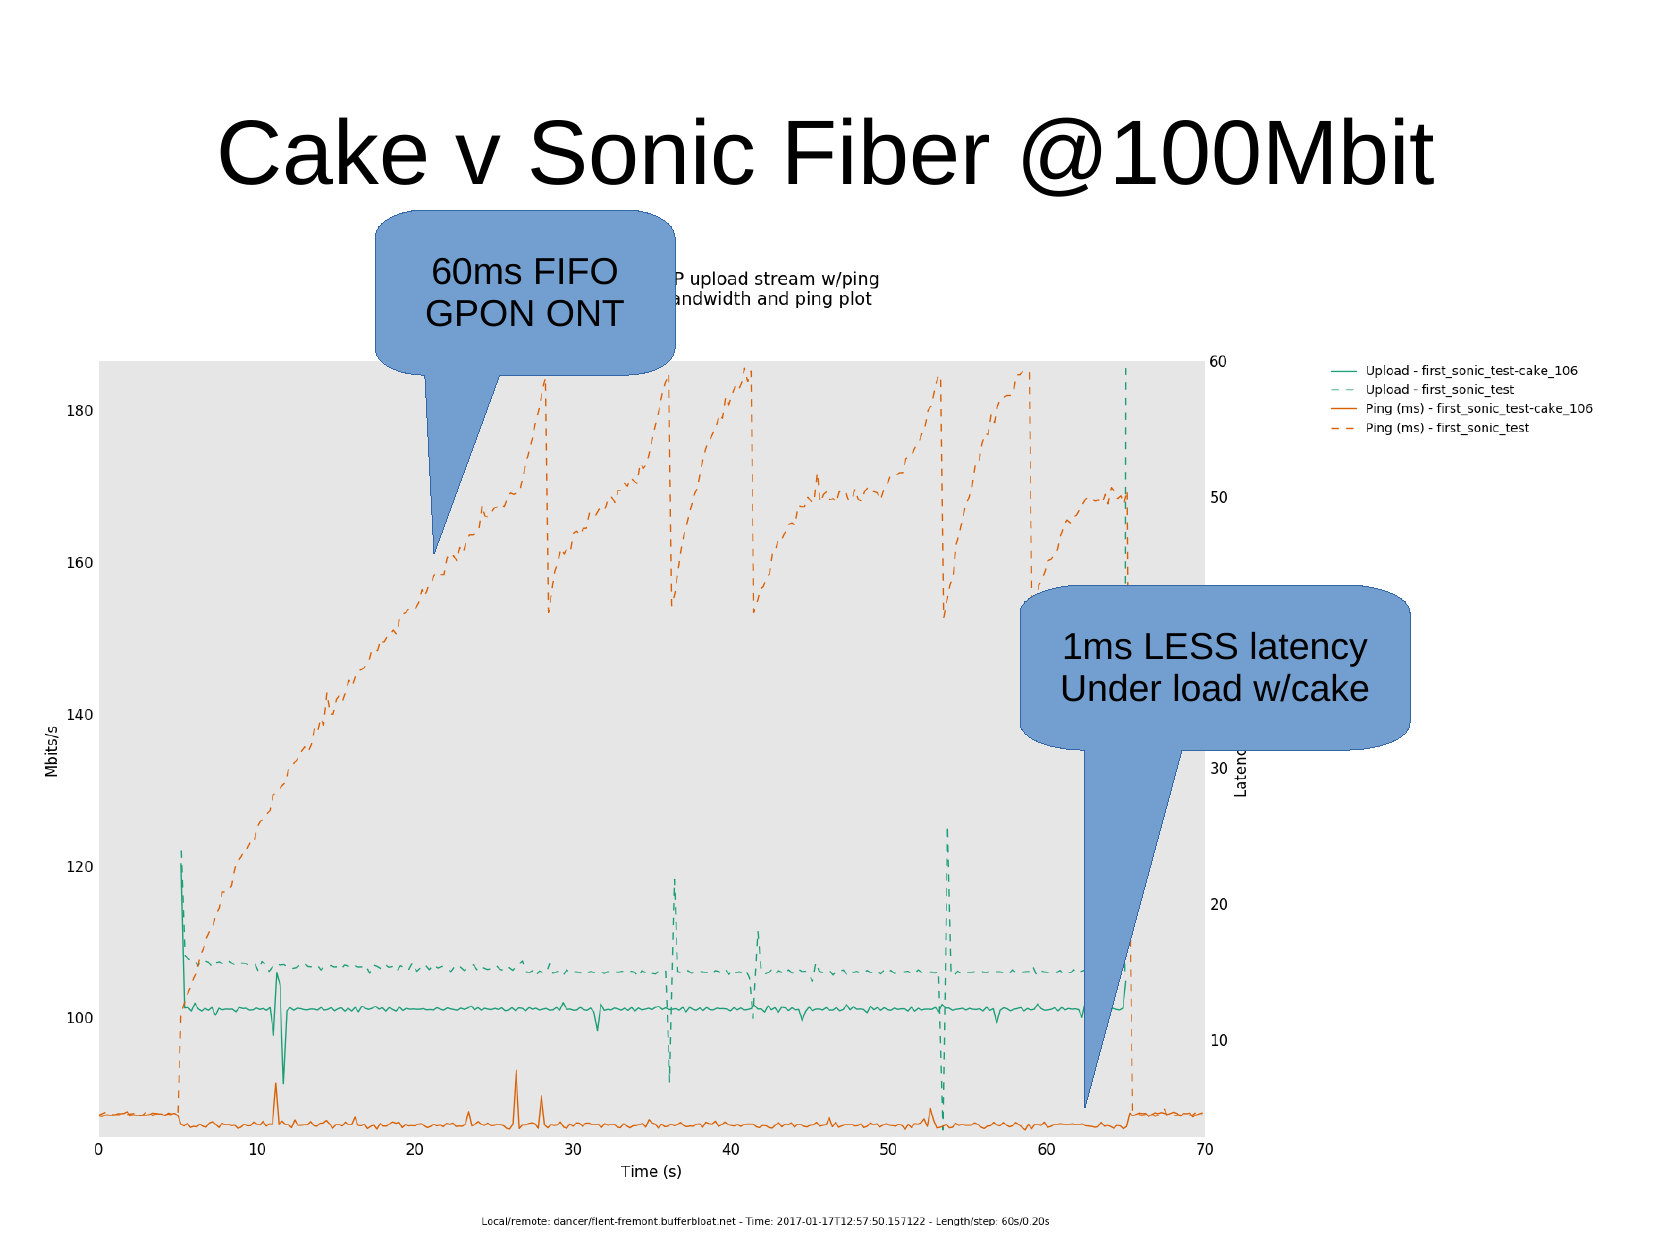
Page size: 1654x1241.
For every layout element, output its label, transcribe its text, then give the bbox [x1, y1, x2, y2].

text_box 1ms LESS latency Under load w/cake [1020, 585, 1411, 1108]
title Cake v Sonic Fiber @100Mbit [82, 49, 1571, 257]
text_box 60ms FIFO GPON ONT [375, 210, 676, 554]
picture [0, 263, 1654, 1234]
